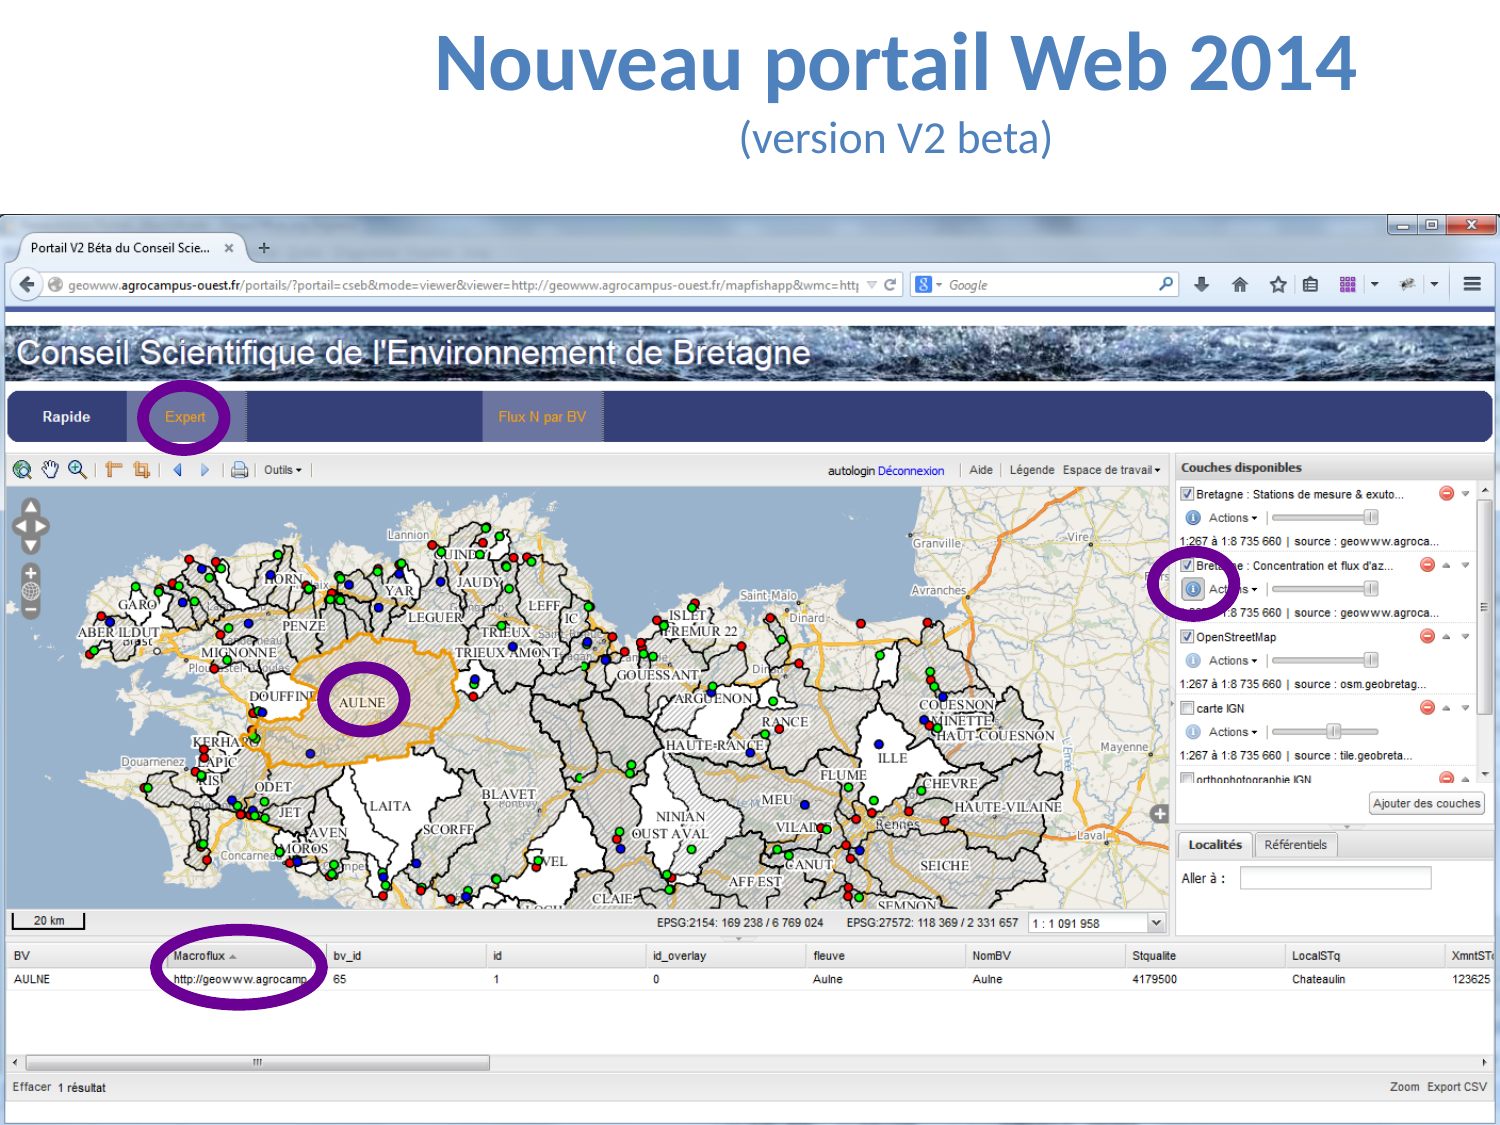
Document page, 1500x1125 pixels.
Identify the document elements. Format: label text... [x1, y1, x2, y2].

title Nouveau portail Web 2014 (version V2 beta) [371, 0, 1422, 166]
picture [0, 214, 1500, 1125]
text_box [25, 158, 1467, 1033]
